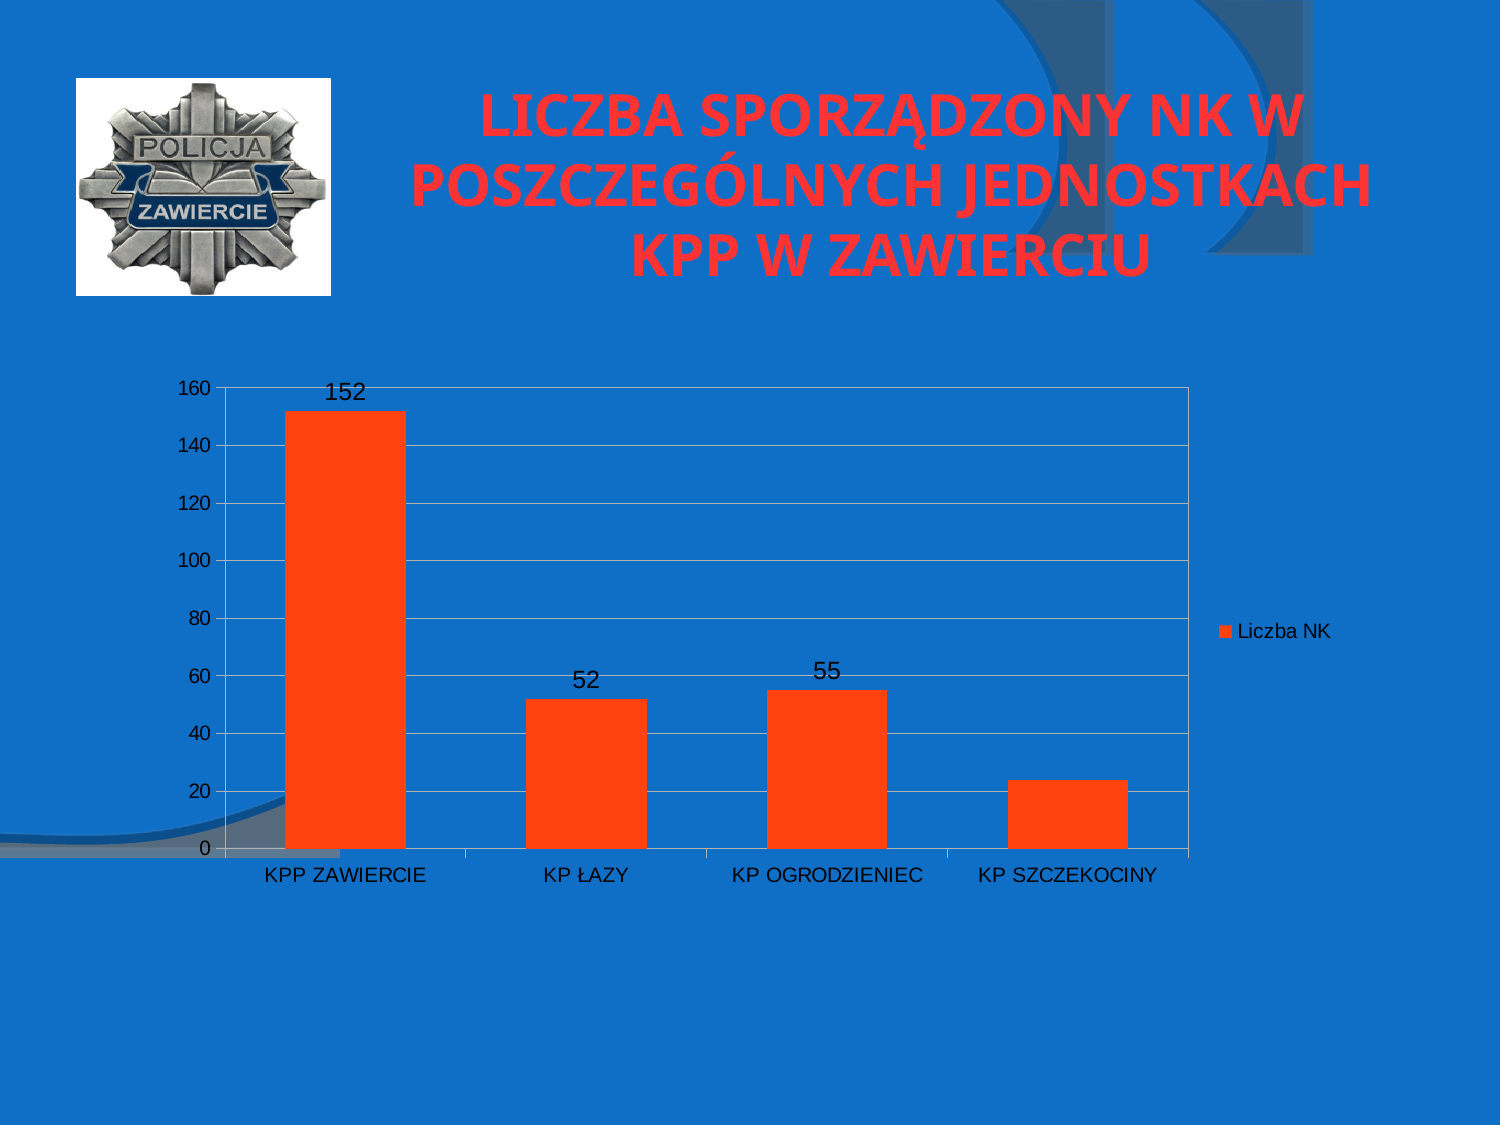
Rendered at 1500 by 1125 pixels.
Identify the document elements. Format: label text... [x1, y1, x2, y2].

chart [153, 365, 1351, 898]
title LICZBA SPORZĄDZONY NK W POSZCZEGÓLNYCH JEDNOSTKACH KPP W ZAWIERCIU [354, 70, 1430, 284]
picture [76, 78, 331, 296]
